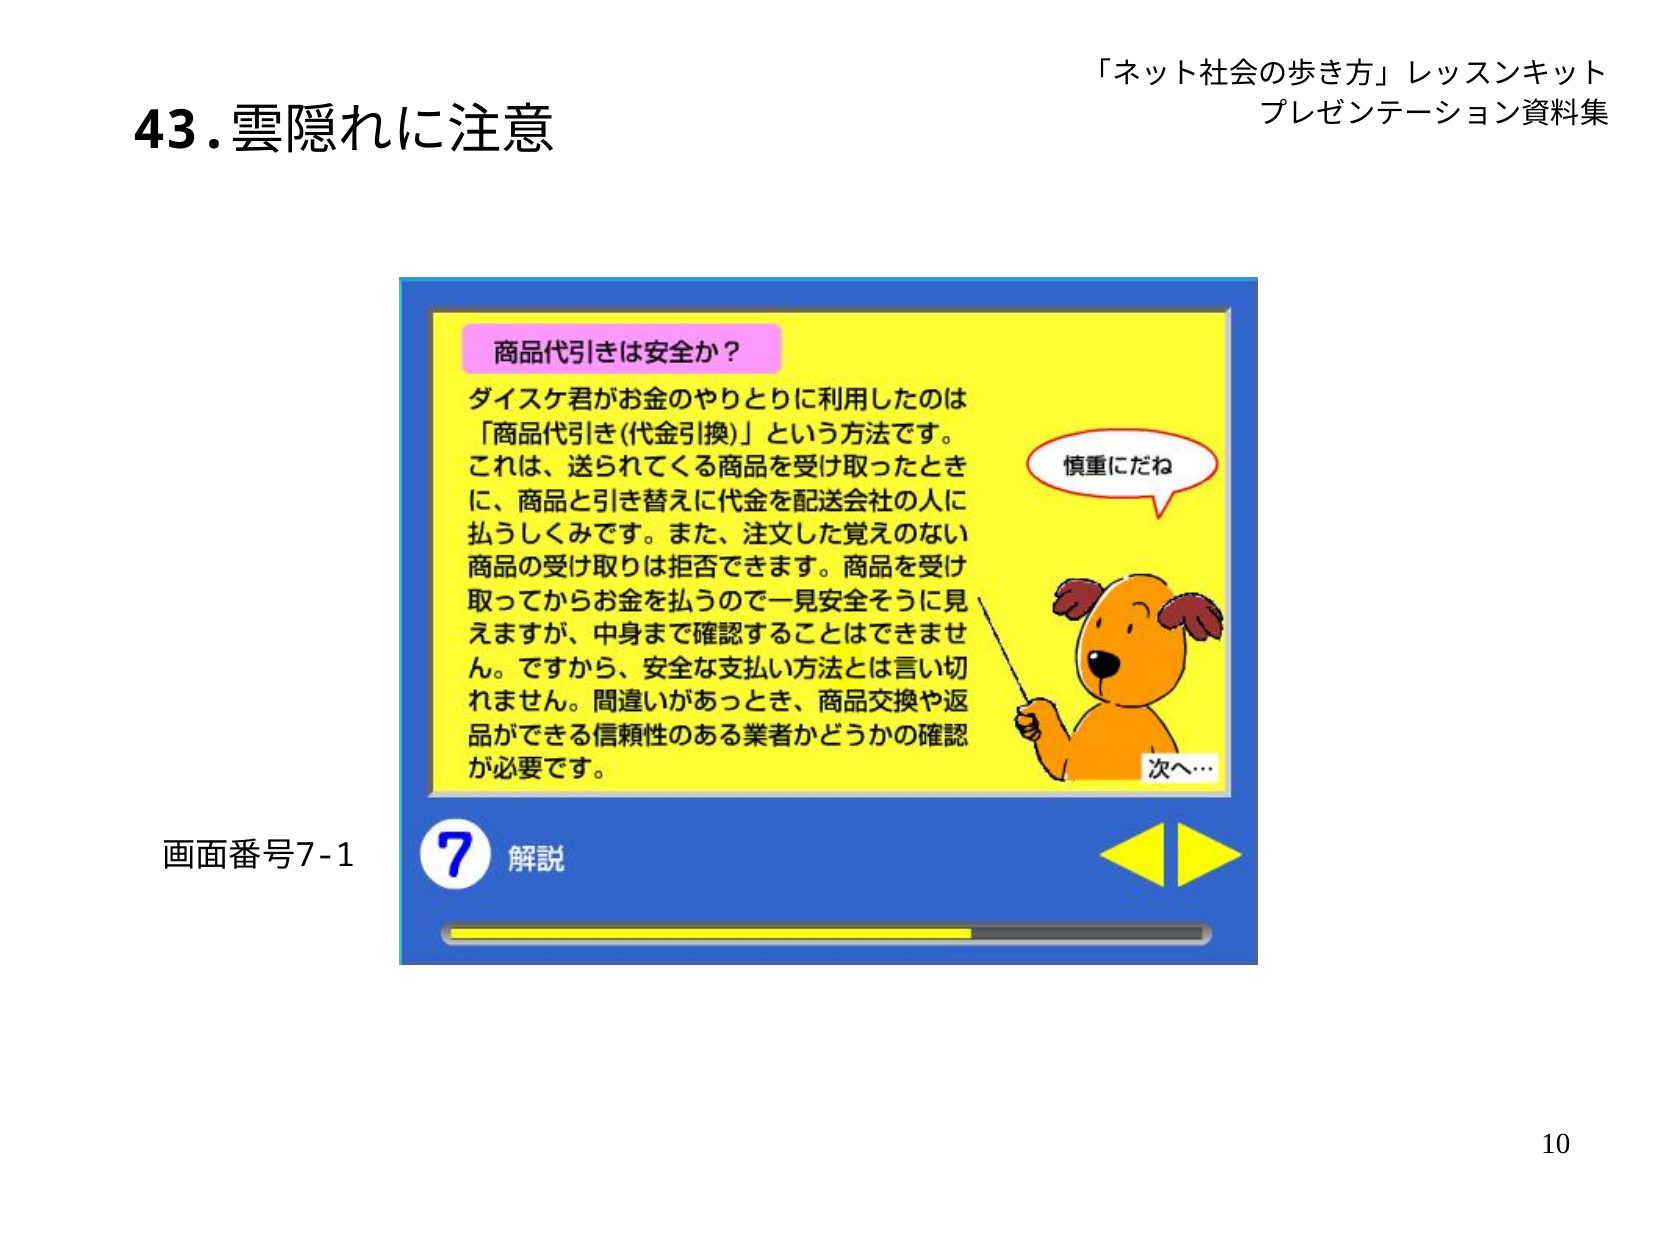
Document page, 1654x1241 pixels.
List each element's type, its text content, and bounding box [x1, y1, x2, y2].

text_box 「ネット社会の歩き方」レッスンキット プレゼンテーション資料集 [1062, 44, 1625, 139]
text_box 43.雲隠れに注意 [118, 88, 1241, 169]
text_box 画面番号7-1 [147, 826, 384, 882]
picture [399, 277, 1258, 965]
